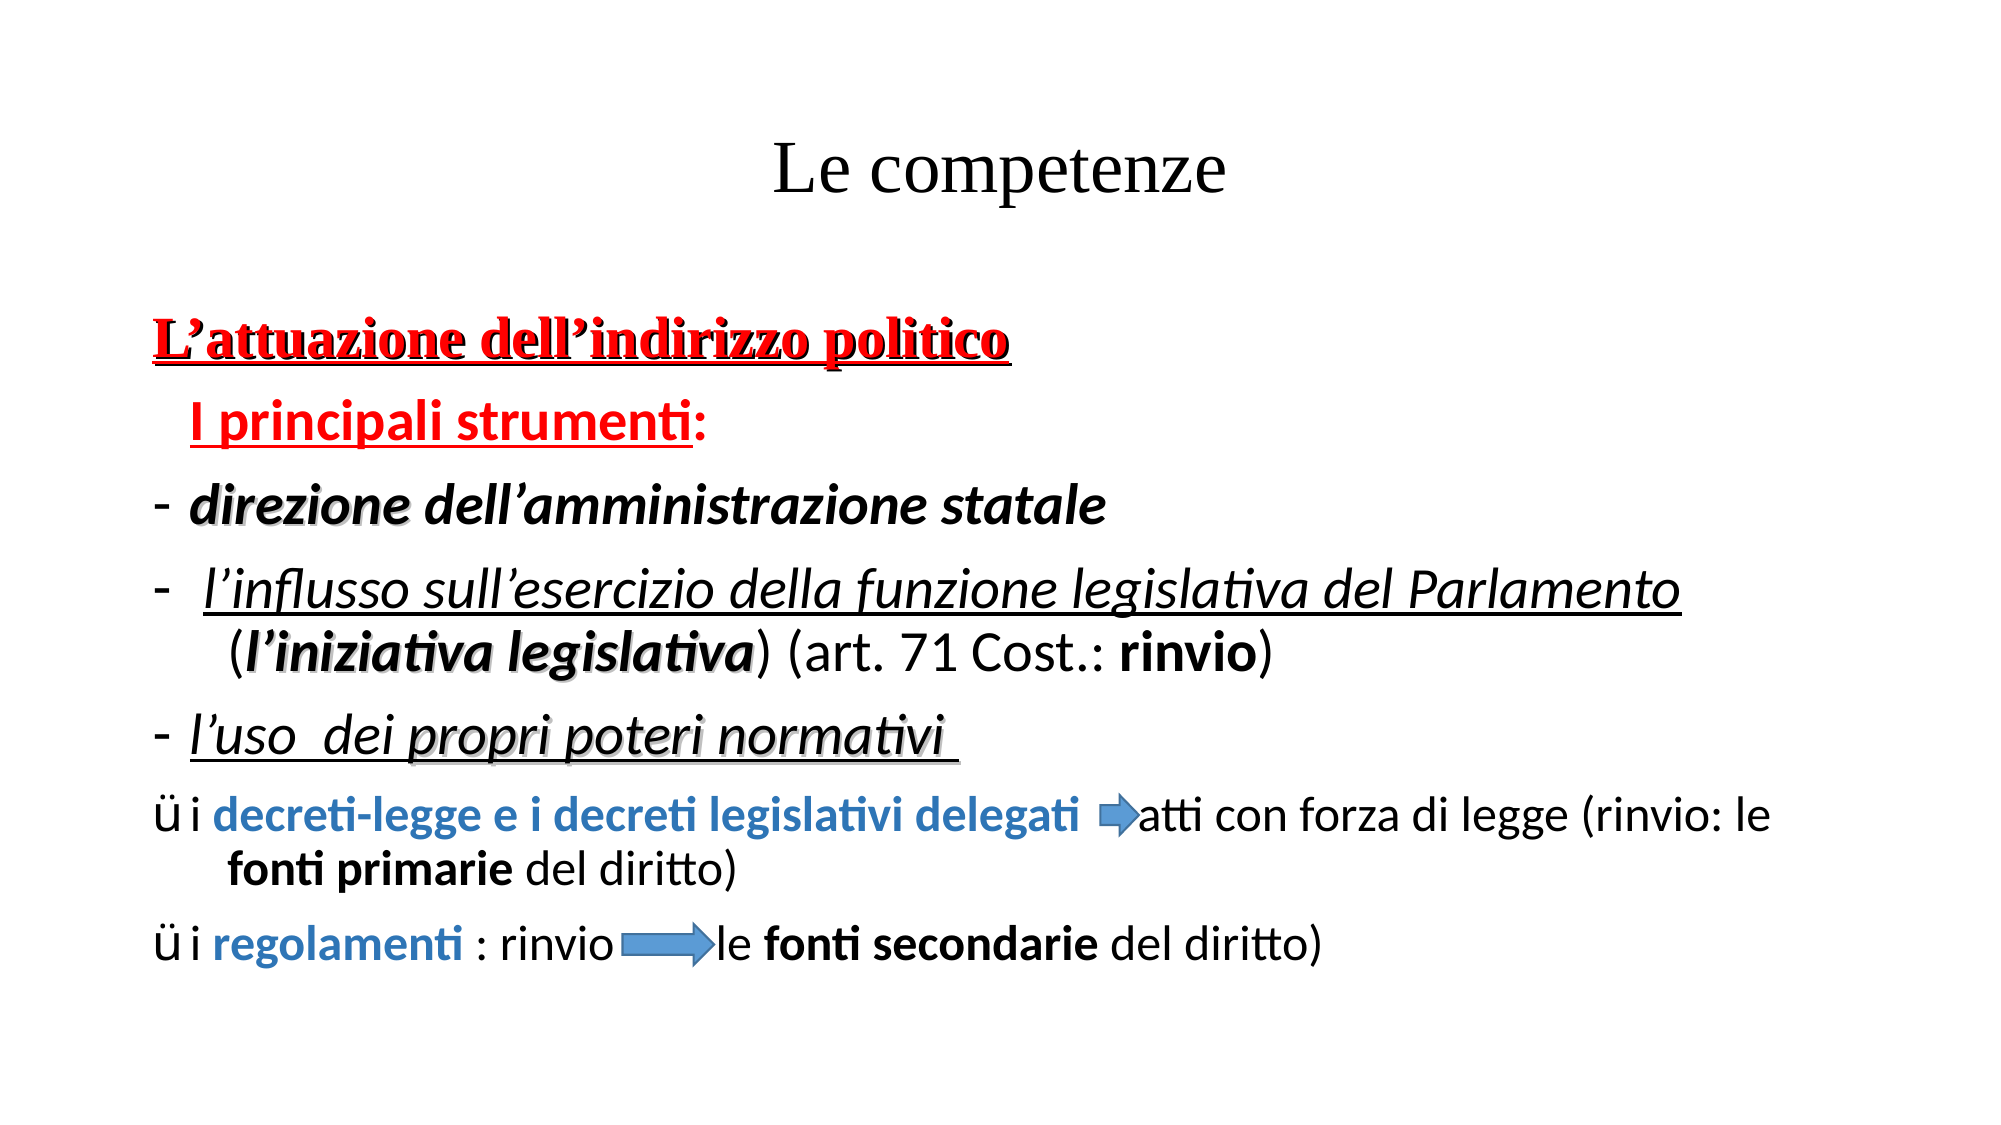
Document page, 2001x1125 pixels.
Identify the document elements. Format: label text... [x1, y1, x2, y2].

title Le competenze [137, 59, 1863, 278]
text_box [1100, 795, 1139, 835]
text_box [622, 923, 715, 966]
list L’attuazione dell’indirizzo politico I principali strumenti: direzione dell’amministrazione statale l’influsso sull’esercizio della funzione legislativa del Parlamento (l’iniziativa legislativa) (art. 71 Cost.: rinvio) l’uso dei propri poteri normativi i decreti-legge e i decreti legislativi delegati atti con forza di legge (rinvio: le fonti primarie del diritto) i regolamenti : rinvio le fonti secondarie del diritto) [137, 299, 1863, 1014]
